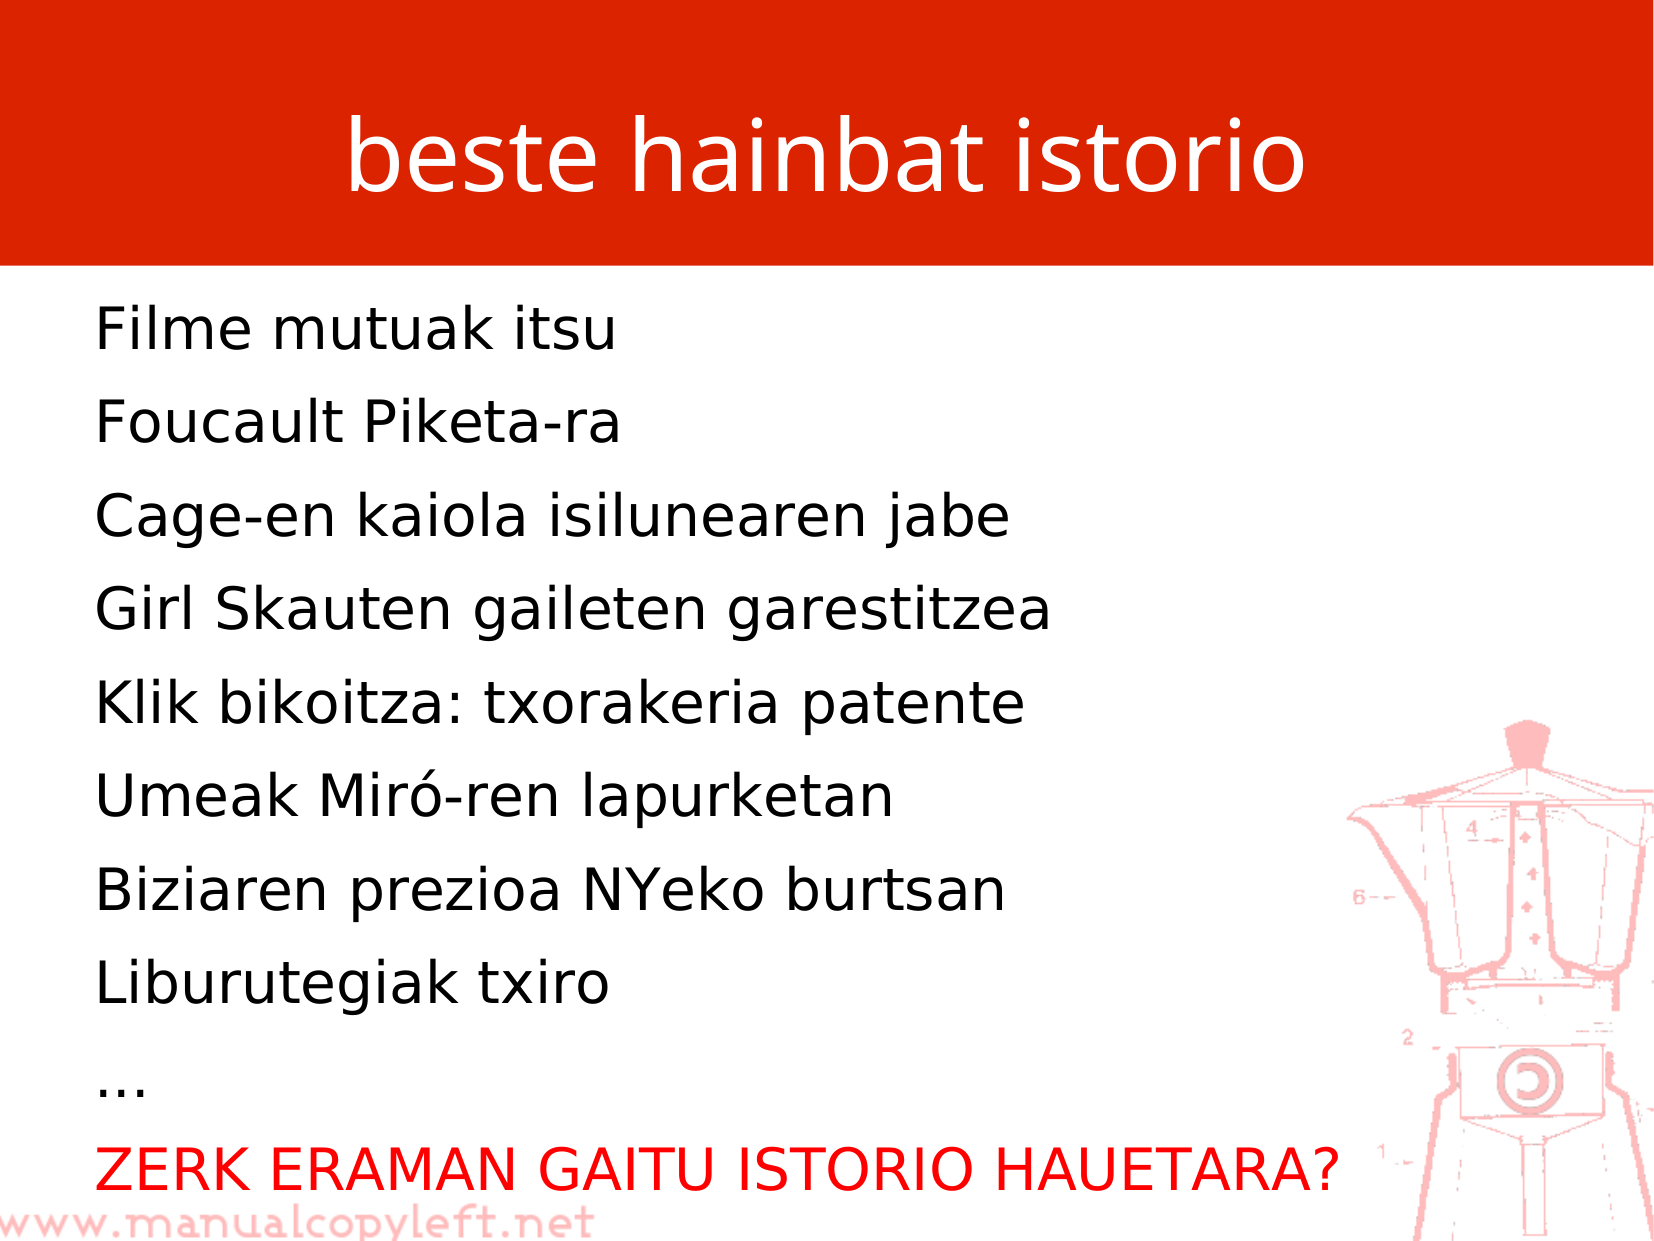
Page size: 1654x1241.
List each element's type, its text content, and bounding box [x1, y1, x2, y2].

title beste hainbat istorio [82, 49, 1571, 257]
picture [0, 266, 1654, 1241]
list Filme mutuak itsu Foucault Piketa-ra Cage-en kaiola isilunearen jabe Girl Skauten gaileten garestitzea Klik bikoitza: txorakeria patente Umeak Miró-ren lapurketan Biziaren prezioa NYeko burtsan Liburutegiak txiro ... ZERK ERAMAN GAITU ISTORIO HAUETARA? [76, 295, 1625, 1209]
text_box [0, 0, 1654, 266]
